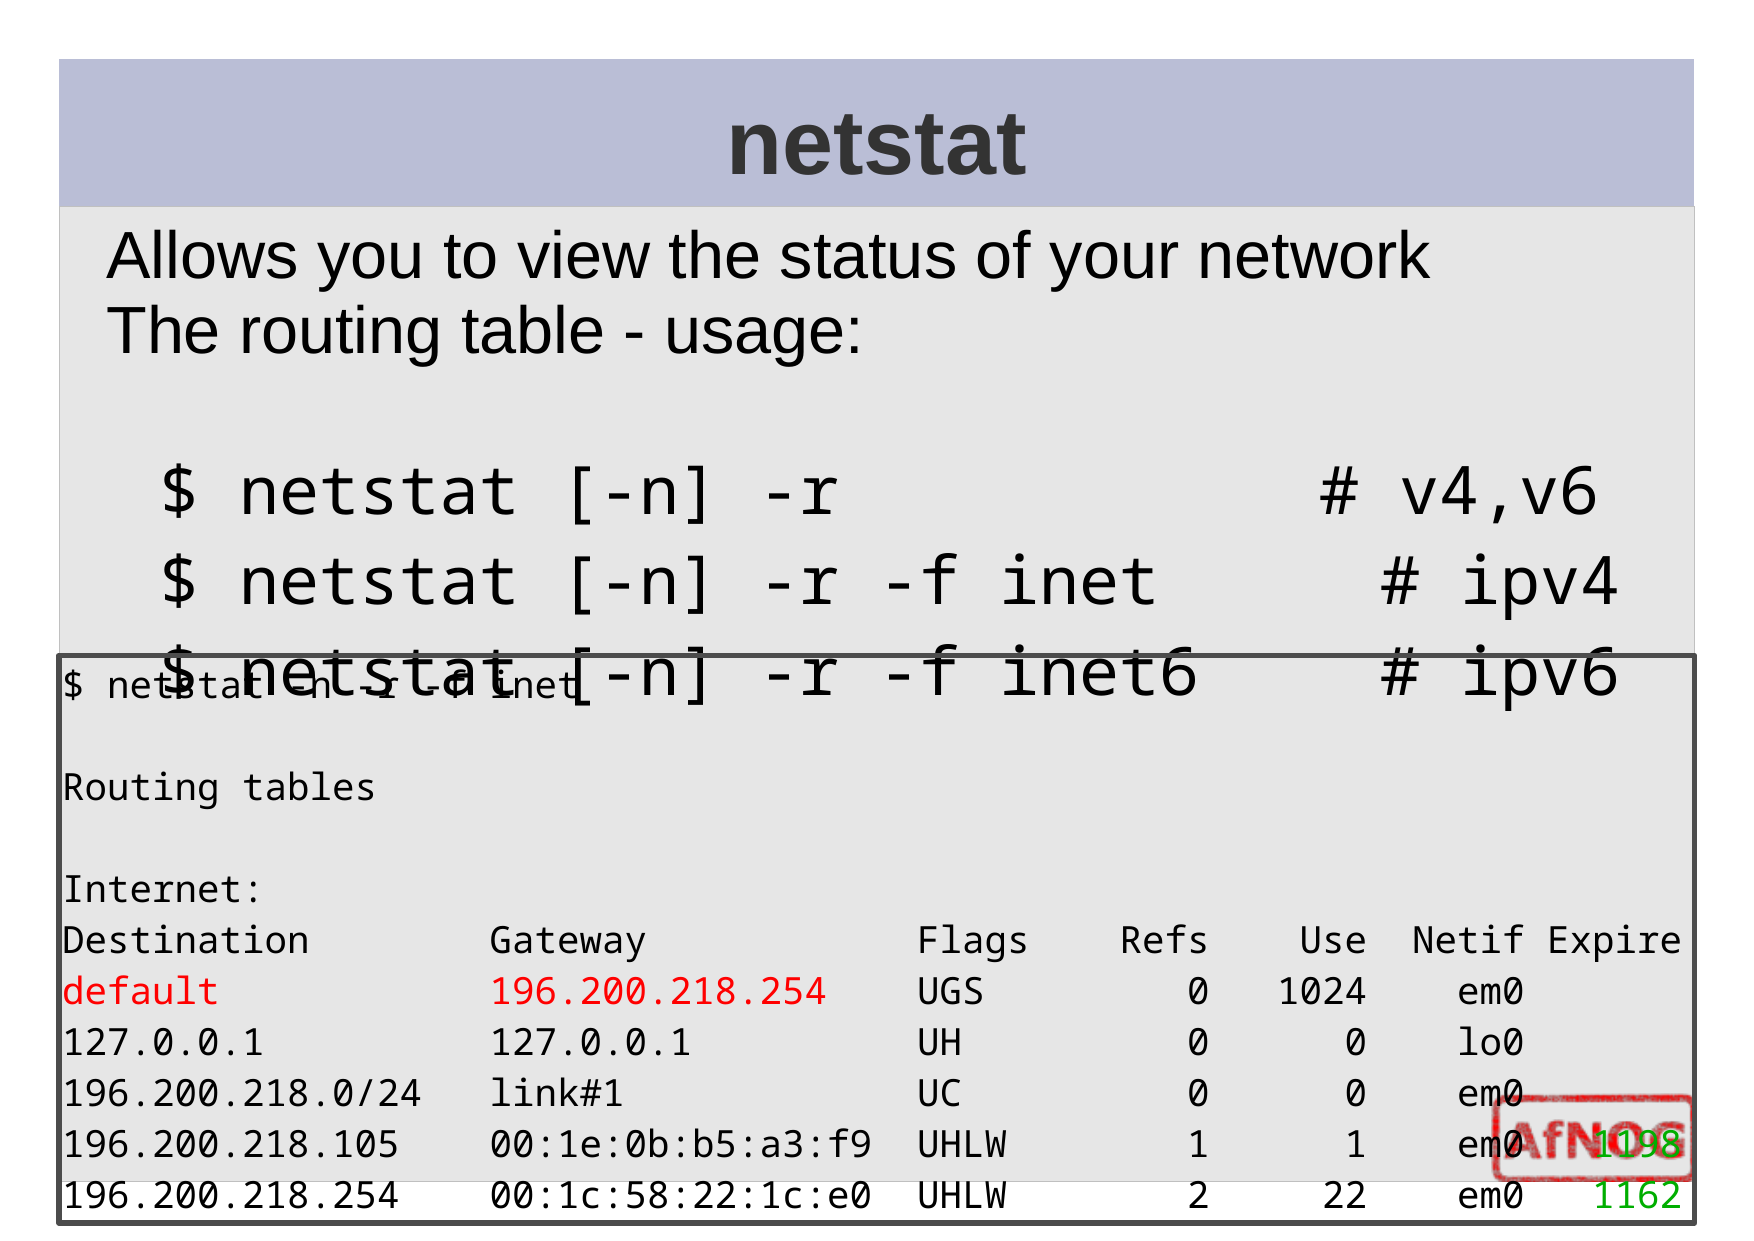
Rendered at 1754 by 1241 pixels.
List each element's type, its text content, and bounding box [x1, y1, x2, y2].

text_box $ netstat -n -r -f inet Routing tables Internet: Destination Gateway Flags Refs Use Netif Expire default 196.200.218.254 UGS 0 1024 em0 127.0.0.1 127.0.0.1 UH 0 0 lo0 196.200.218.0/24 link#1 UC 0 0 em0 196.200.218.105 00:1e:0b:b5:a3:f9 UHLW 1 1 em0 1198 196.200.218.254 00:1c:58:22:1c:e0 UHLW 2 22 em0 1162 [59, 655, 1695, 1093]
list Allows you to view the status of your network The routing table - usage: $ netstat [-n] -r # v4,v6 $ netstat [-n] -r -f inet # ipv4 $ netstat [-n] -r -f inet6 # ipv6 [88, 218, 1654, 653]
picture [1490, 1093, 1692, 1182]
picture [1509, 1093, 1519, 1103]
title netstat [59, 48, 1695, 237]
